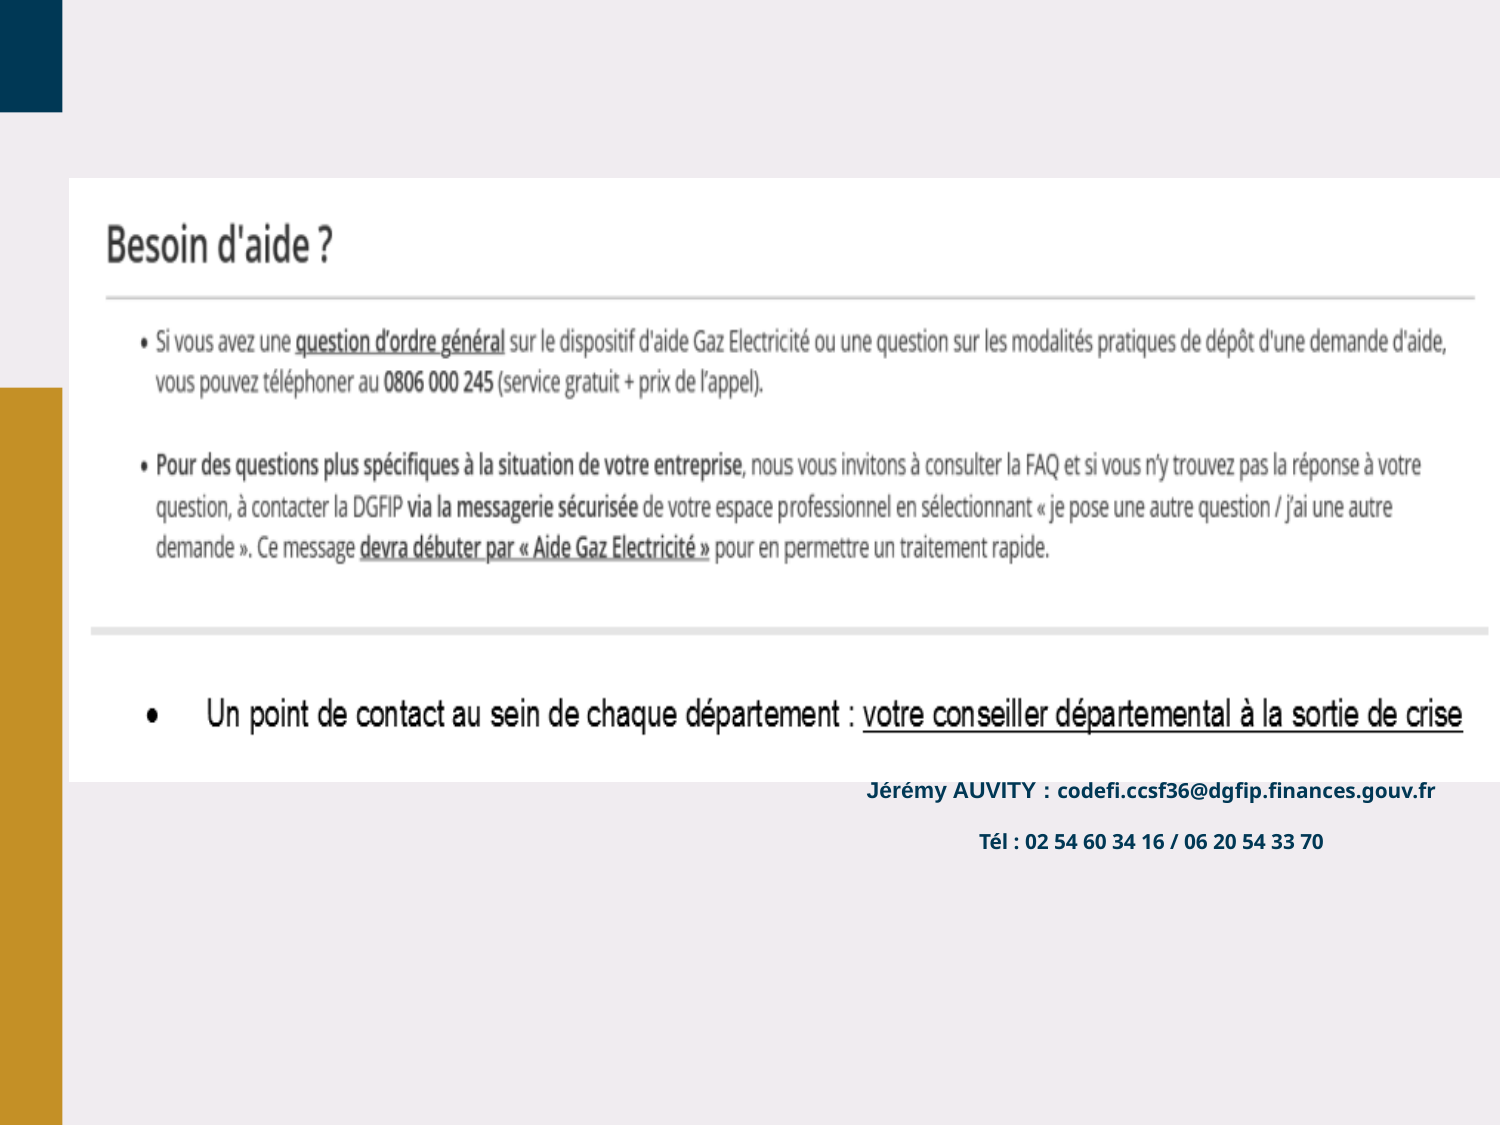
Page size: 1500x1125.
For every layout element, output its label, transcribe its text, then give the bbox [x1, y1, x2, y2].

subtitle Jérémy AUVITY : codefi.ccsf36@dgfip.finances.gouv.fr Tél : 02 54 60 34 16 / 06 20 54 33 70 [813, 782, 1490, 901]
picture [69, 178, 1500, 782]
